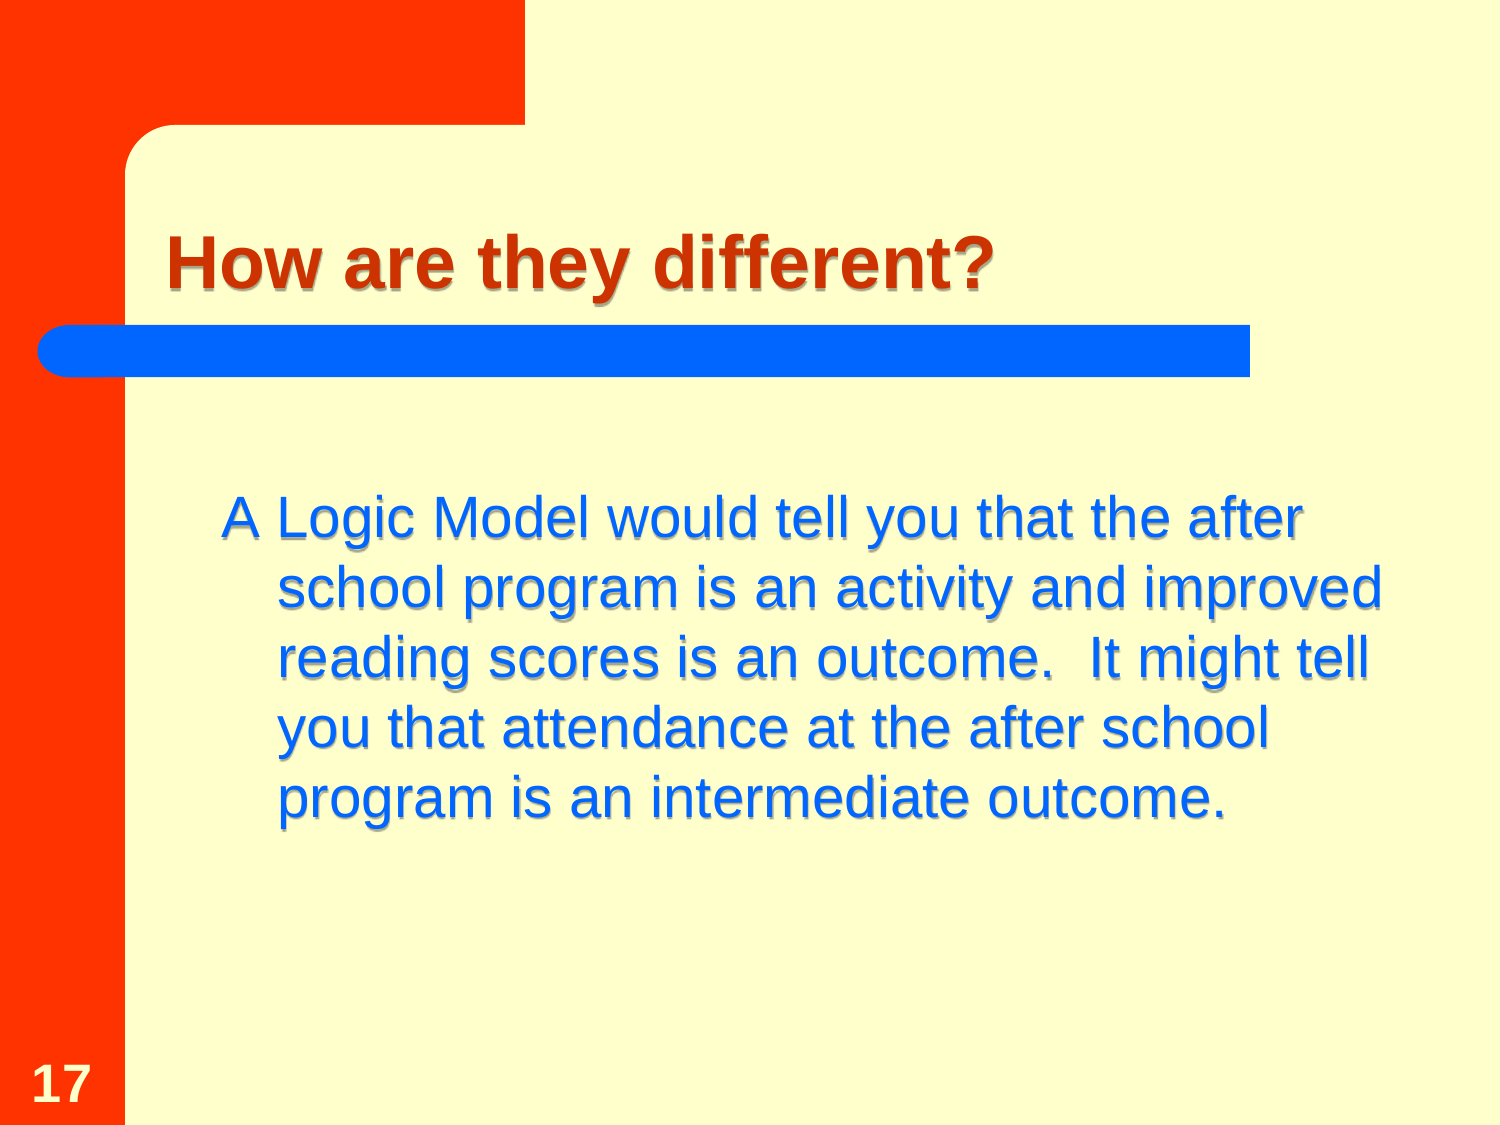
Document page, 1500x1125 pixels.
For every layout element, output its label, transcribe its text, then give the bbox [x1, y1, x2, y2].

list A Logic Model would tell you that the after school program is an activity and improved reading scores is an outcome. It might tell you that attendance at the after school program is an intermediate outcome. [150, 387, 1463, 1001]
title How are they different? [150, 125, 1463, 313]
text_box [13, 1040, 111, 1121]
